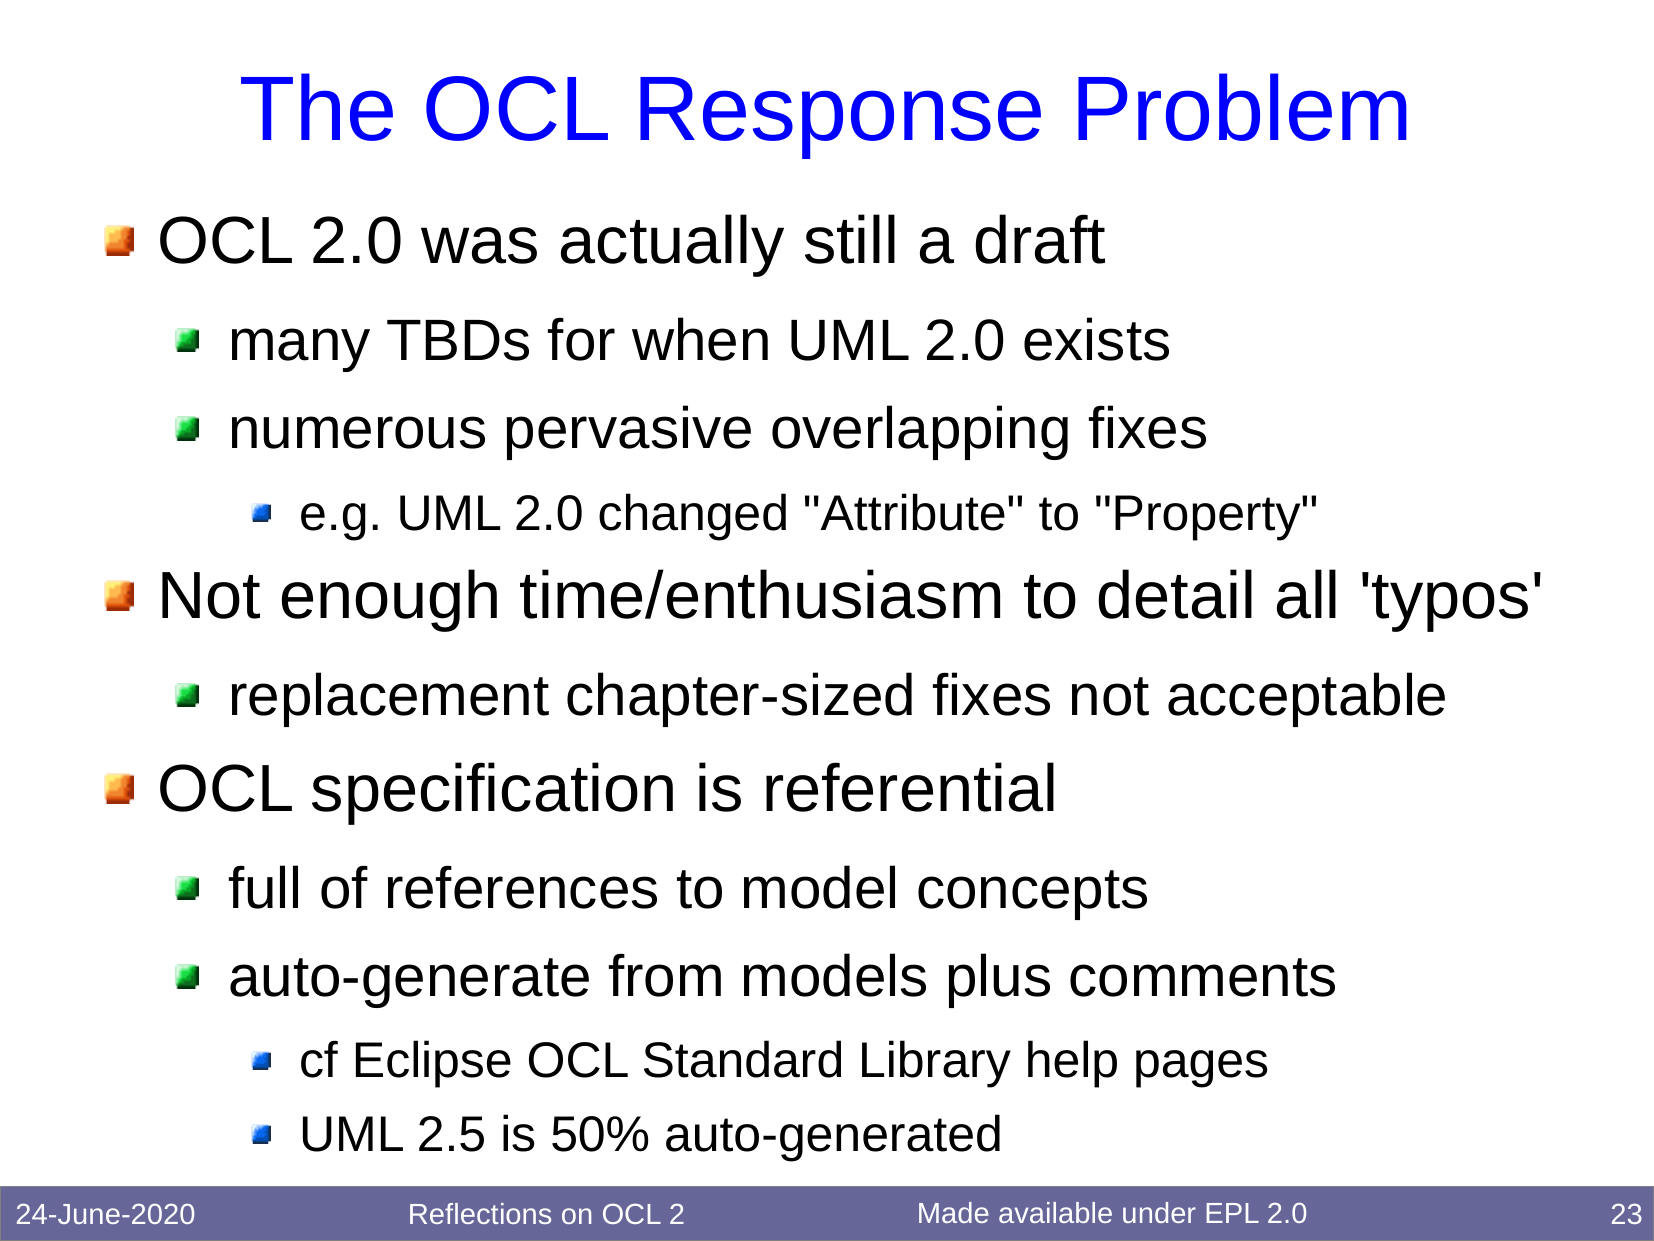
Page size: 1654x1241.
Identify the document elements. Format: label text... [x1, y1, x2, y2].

list OCL 2.0 was actually still a draft many TBDs for when UML 2.0 exists numerous pervasive overlapping fixes e.g. UML 2.0 changed "Attribute" to "Property" Not enough time/enthusiasm to detail all 'typos' replacement chapter-sized fixes not acceptable OCL specification is referential full of references to model concepts auto-generate from models plus comments cf Eclipse OCL Standard Library help pages UML 2.5 is 50% auto-generated [86, 203, 1575, 1162]
title The OCL Response Problem [82, 49, 1571, 168]
